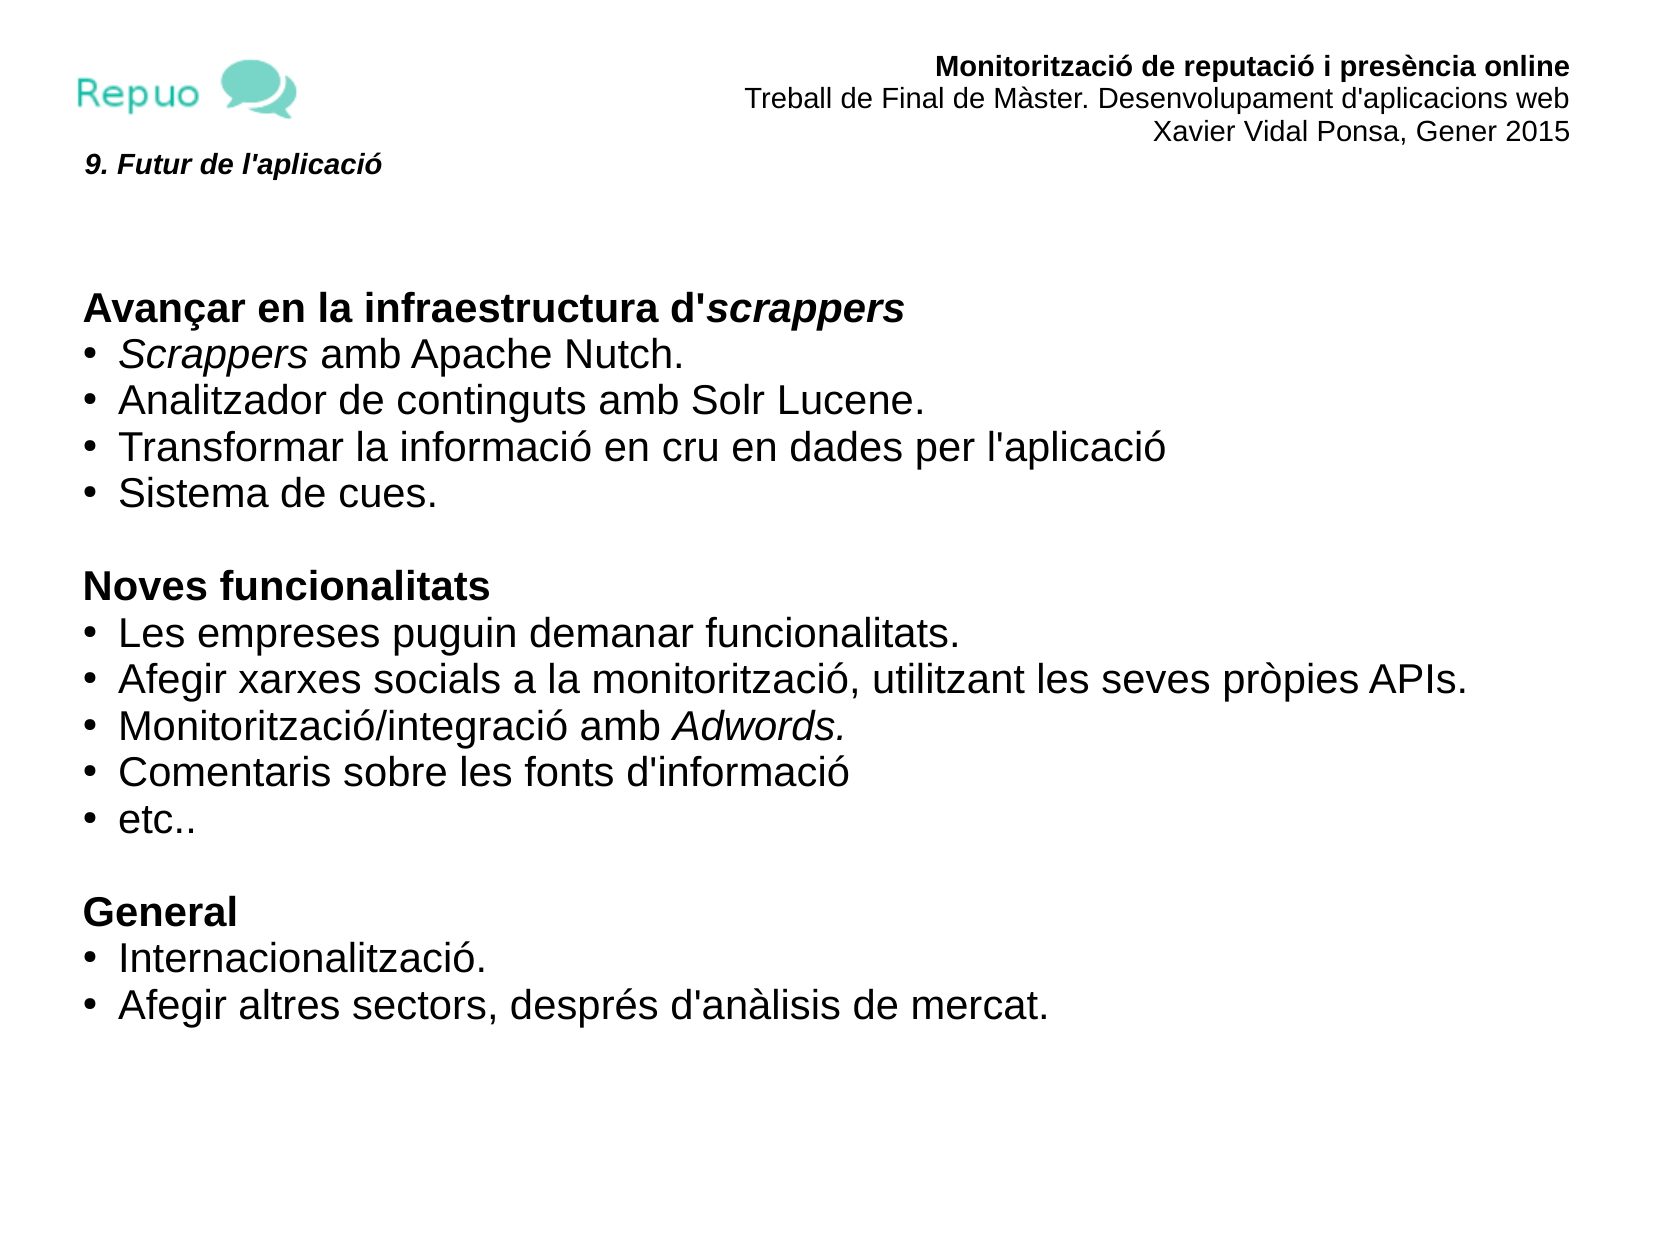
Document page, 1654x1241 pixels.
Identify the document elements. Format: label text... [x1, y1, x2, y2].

subtitle Avançar en la infraestructura d'scrappers Scrappers amb Apache Nutch. Analitzador de continguts amb Solr Lucene. Transformar la informació en cru en dades per l'aplicació Sistema de cues. Noves funcionalitats Les empreses puguin demanar funcionalitats. Afegir xarxes socials a la monitorització, utilitzant les seves pròpies APIs. Monitorització/integració amb Adwords. Comentaris sobre les fonts d'informació etc.. General Internacionalització. Afegir altres sectors, després d'anàlisis de mercat. [82, 284, 1571, 1035]
picture [58, 32, 309, 150]
title Monitorització de reputació i presència online Treball de Final de Màster. Desenvolupament d'aplicacions web Xavier Vidal Ponsa, Gener 2015 9. Futur de l'aplicació [82, 49, 1571, 215]
